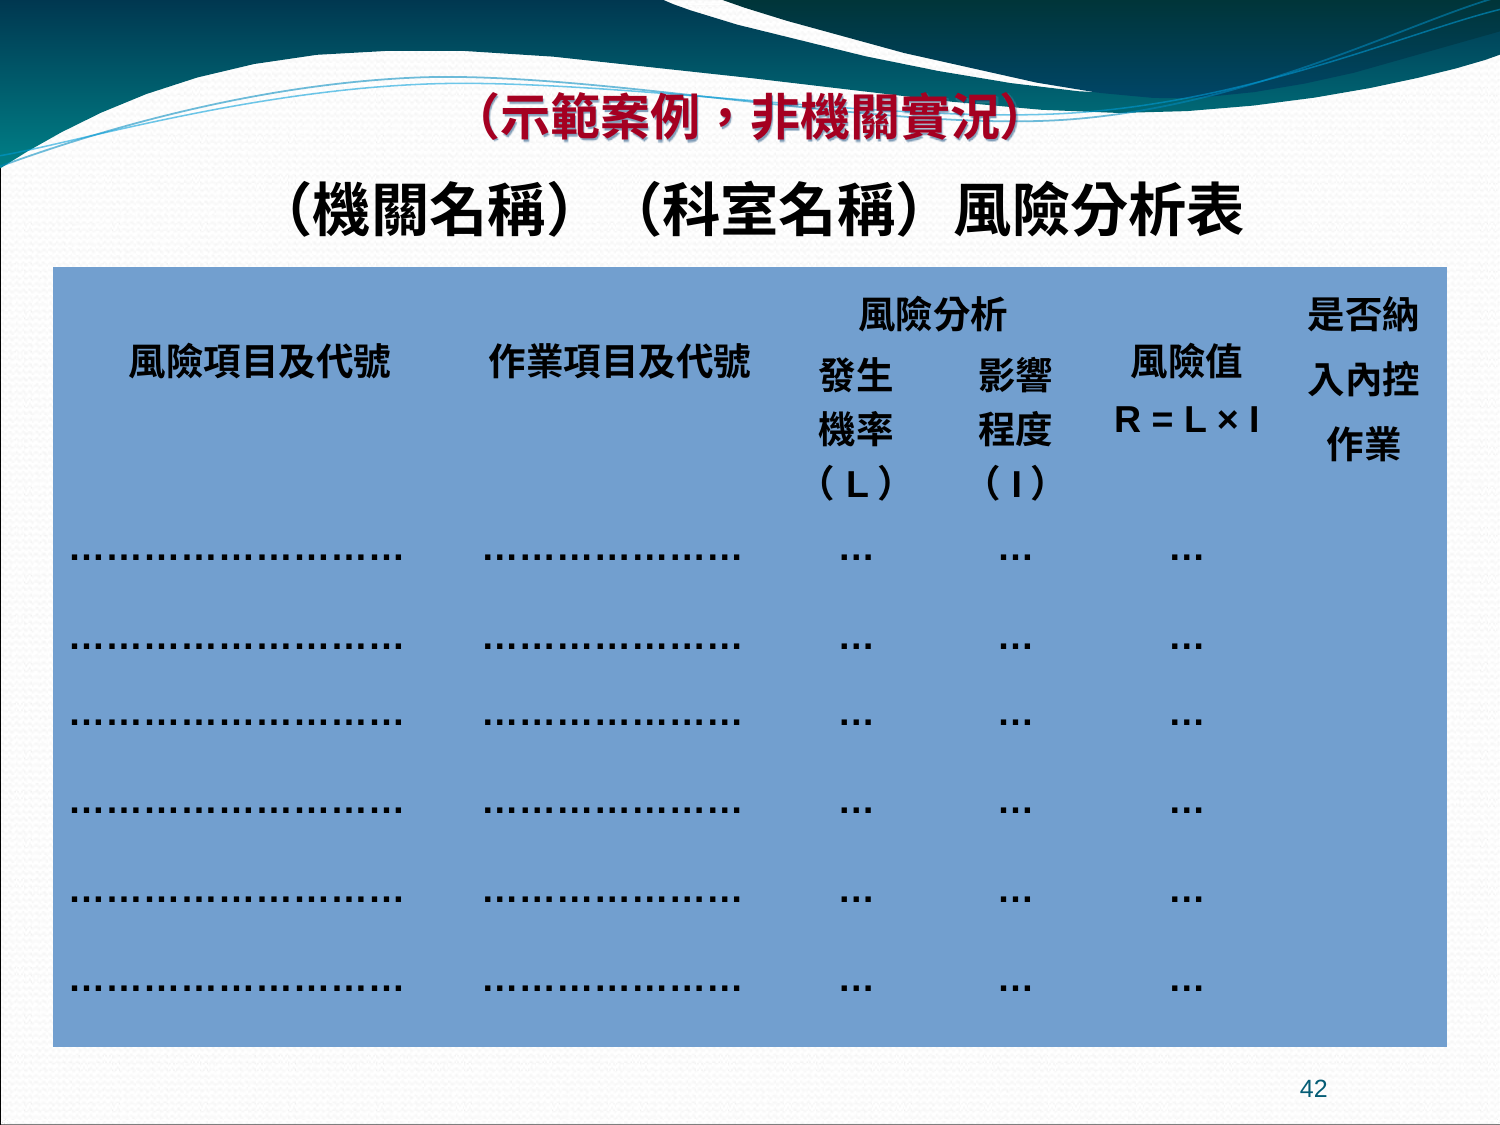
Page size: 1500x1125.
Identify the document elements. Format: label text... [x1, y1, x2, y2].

table_cell … [1092, 768, 1281, 857]
table_cell ……………………… [53, 680, 466, 768]
table_cell ……………………… [53, 603, 466, 680]
table_cell … [939, 680, 1092, 768]
table_cell ……………………… [53, 857, 466, 946]
table_header 是否納入內控作業 [1281, 267, 1447, 515]
table_cell … [939, 603, 1092, 680]
text_box （示範案例，非機關實況） [0, 78, 1500, 153]
text_box [1299, 1047, 1426, 1103]
title （機關名稱）（科室名稱）風險分析表 [0, 153, 1500, 244]
table_cell ……………………… [53, 946, 466, 1047]
table_cell ………………… [466, 946, 774, 1047]
table_cell ……………………… [53, 768, 466, 857]
table_header 作業項目及代號 [466, 267, 774, 515]
table_cell ……………………… [53, 515, 466, 603]
table_cell … [1092, 515, 1281, 603]
table_cell … [1092, 857, 1281, 946]
table_cell [1281, 857, 1447, 946]
table_cell 發生 機率 （L） [774, 338, 939, 515]
table_cell … [774, 603, 939, 680]
table_cell … [939, 515, 1092, 603]
table_cell … [774, 680, 939, 768]
table_cell … [774, 946, 939, 1047]
table_cell ………………… [466, 680, 774, 768]
table_cell … [1092, 603, 1281, 680]
table_cell … [1092, 680, 1281, 768]
table_cell … [939, 946, 1092, 1047]
table_cell [1281, 603, 1447, 680]
table_cell ………………… [466, 768, 774, 857]
table_cell [1281, 768, 1447, 857]
table_cell … [1092, 946, 1281, 1047]
table_cell … [939, 857, 1092, 946]
table_cell ………………… [466, 515, 774, 603]
table_header 風險分析 [774, 267, 1092, 338]
table_cell [1281, 680, 1447, 768]
table_cell … [939, 768, 1092, 857]
table_cell ………………… [466, 857, 774, 946]
table_cell ………………… [466, 603, 774, 680]
table_cell [1281, 515, 1447, 603]
table_header 風險值 R = L × I [1092, 267, 1281, 515]
table_cell … [774, 768, 939, 857]
table_cell 影響 程度 （I） [939, 338, 1092, 515]
table_cell … [774, 857, 939, 946]
table_cell … [774, 515, 939, 603]
table_header 風險項目及代號 [53, 267, 466, 515]
table_cell [1281, 946, 1447, 1047]
